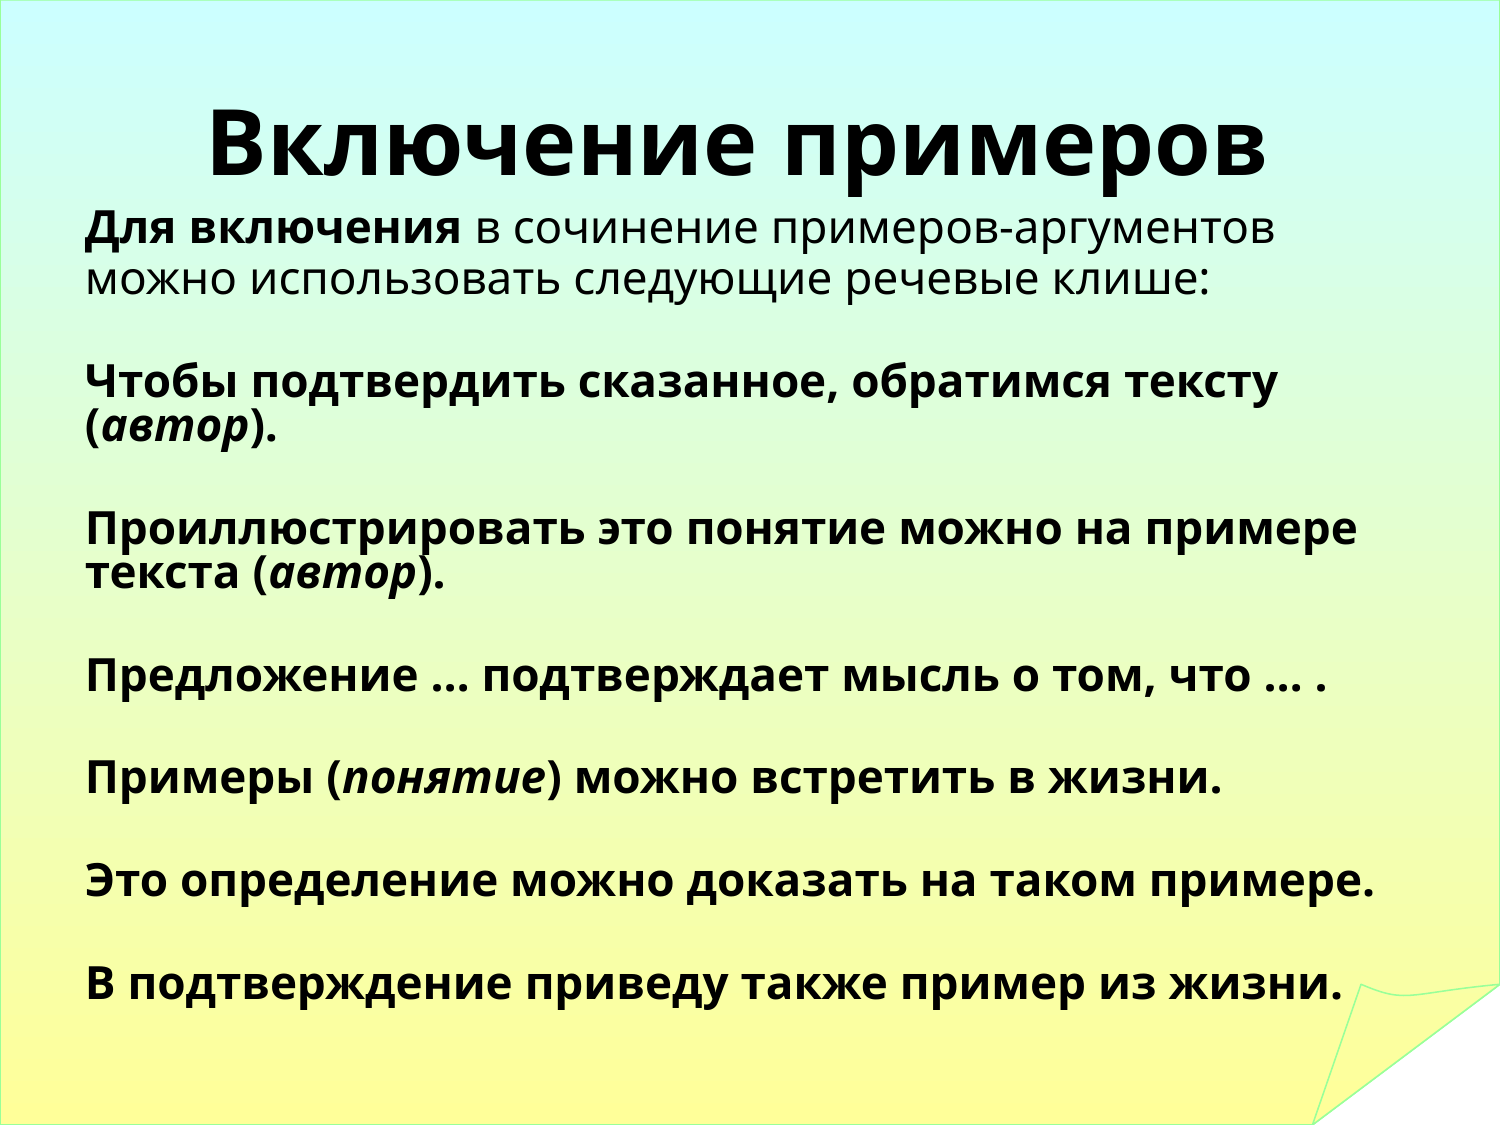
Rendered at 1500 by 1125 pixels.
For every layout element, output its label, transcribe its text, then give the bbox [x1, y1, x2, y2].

text_box [0, 0, 1500, 1125]
text_box Для включения в сочинение примеров-аргументов можно использовать следующие речевые клише: Чтобы подтвердить сказанное, обратимся тексту (автор). Проиллюстрировать это понятие можно на примере текста (автор). Предложение … подтверждает мысль о том, что … . Примеры (понятие) можно встретить в жизни. Это определение можно доказать на таком примере. В подтверждение приведу также пример из жизни. [70, 200, 1472, 1045]
text_box Включение примеров [74, 45, 1425, 200]
